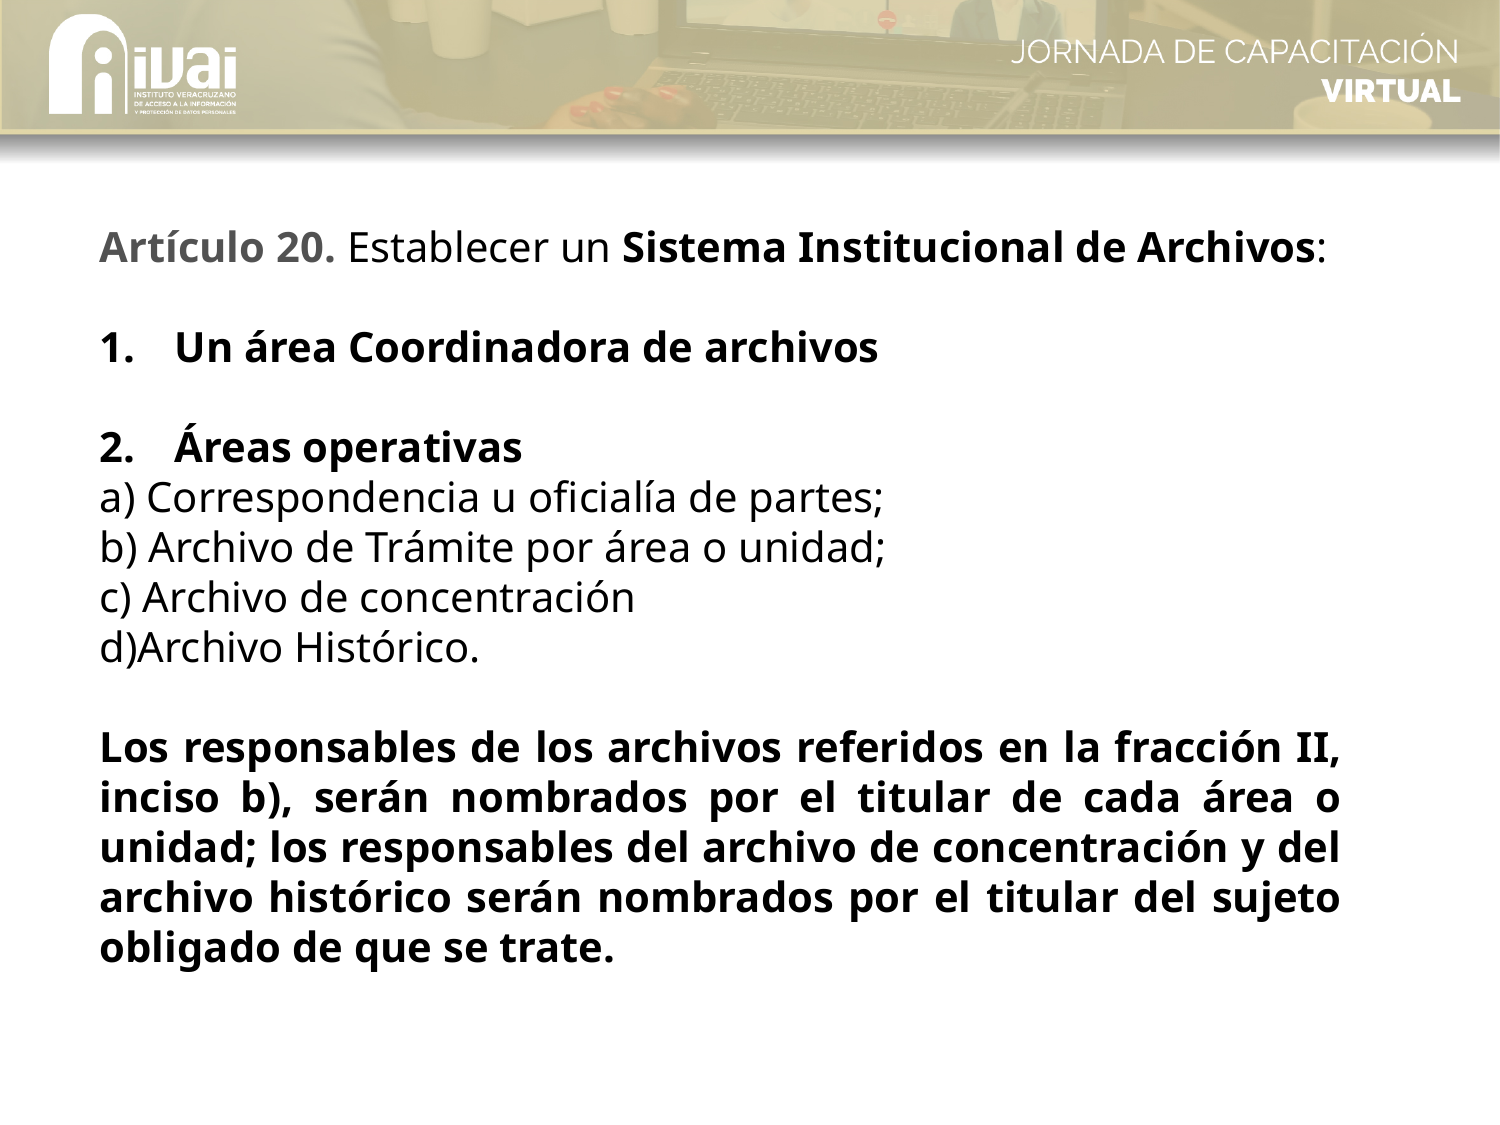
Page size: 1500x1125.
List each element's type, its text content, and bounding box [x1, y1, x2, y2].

text_box Artículo 20. Establecer un Sistema Institucional de Archivos: Un área Coordinadora de archivos Áreas operativas a) Correspondencia u oficialía de partes; b) Archivo de Trámite por área o unidad; c) Archivo de concentración d)Archivo Histórico. Los responsables de los archivos referidos en la fracción II, inciso b), serán nombrados por el titular de cada área o unidad; los responsables del archivo de concentración y del archivo histórico serán nombrados por el titular del sujeto obligado de que se trate. [85, 213, 1418, 979]
